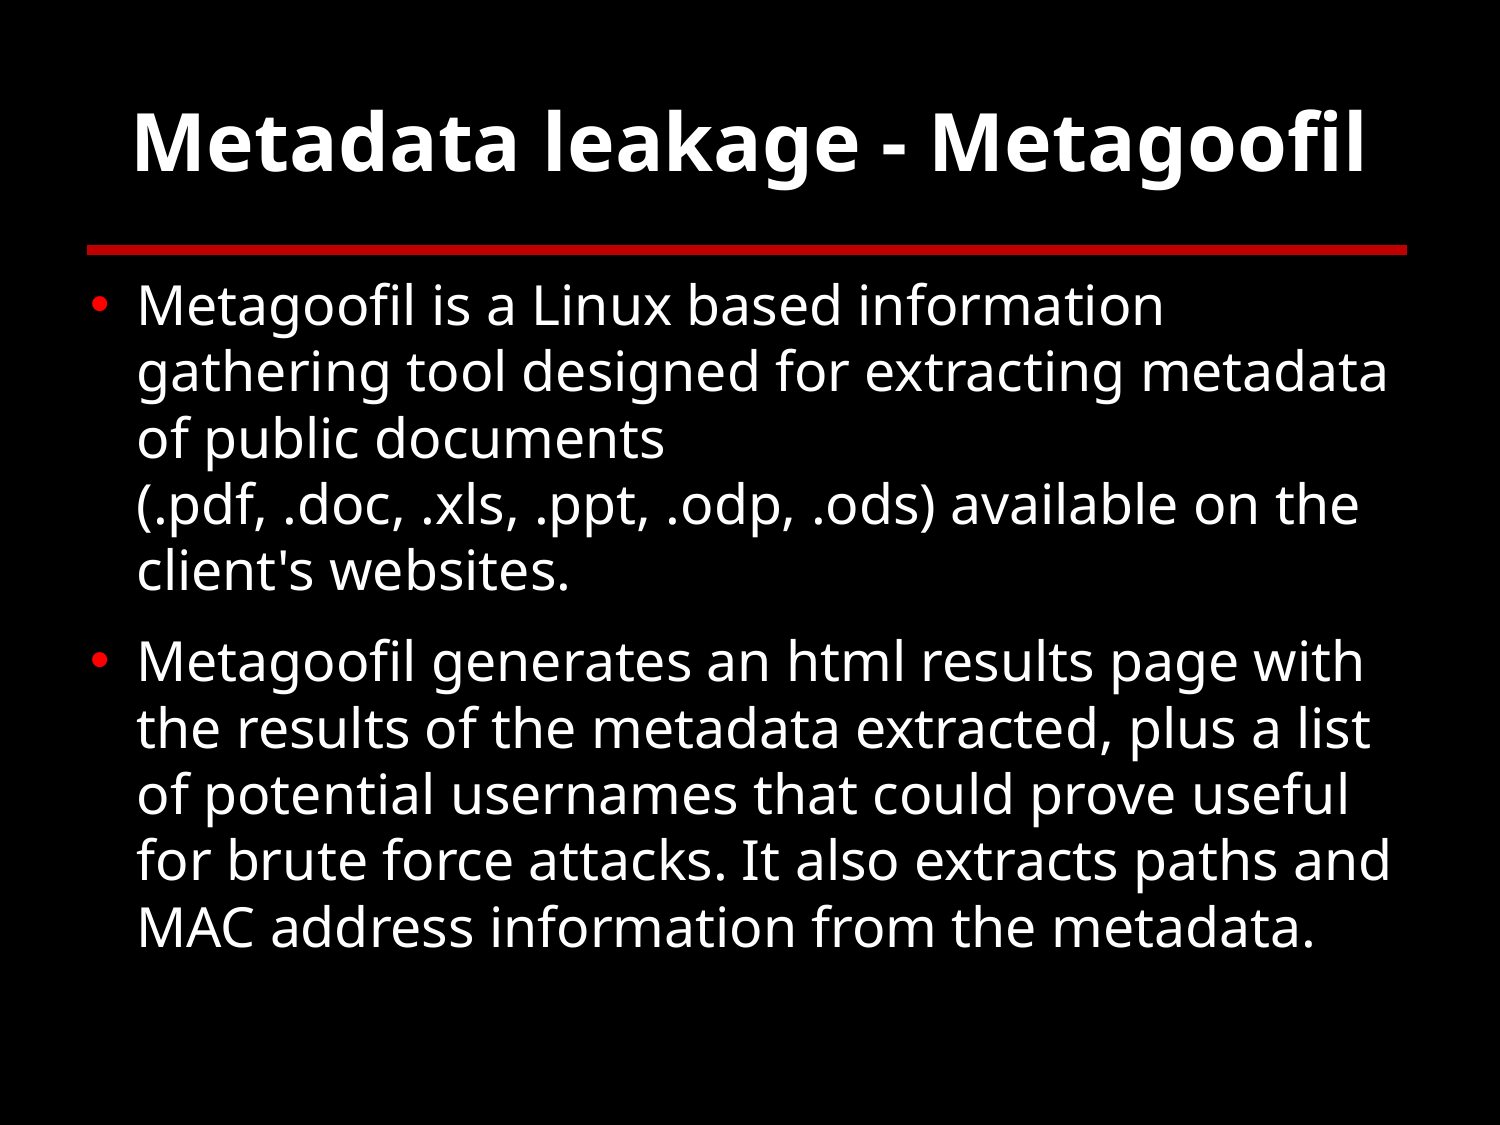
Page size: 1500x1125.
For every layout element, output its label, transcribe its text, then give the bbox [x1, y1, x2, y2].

list Metagoofil is a Linux based information gathering tool designed for extracting metadata of public documents (.pdf, .doc, .xls, .ppt, .odp, .ods) available on the client's websites. Metagoofil generates an html results page with the results of the metadata extracted, plus a list of potential usernames that could prove useful for brute force attacks. It also extracts paths and MAC address information from the metadata. [75, 262, 1425, 1005]
title Metadata leakage - Metagoofil [75, 45, 1425, 233]
